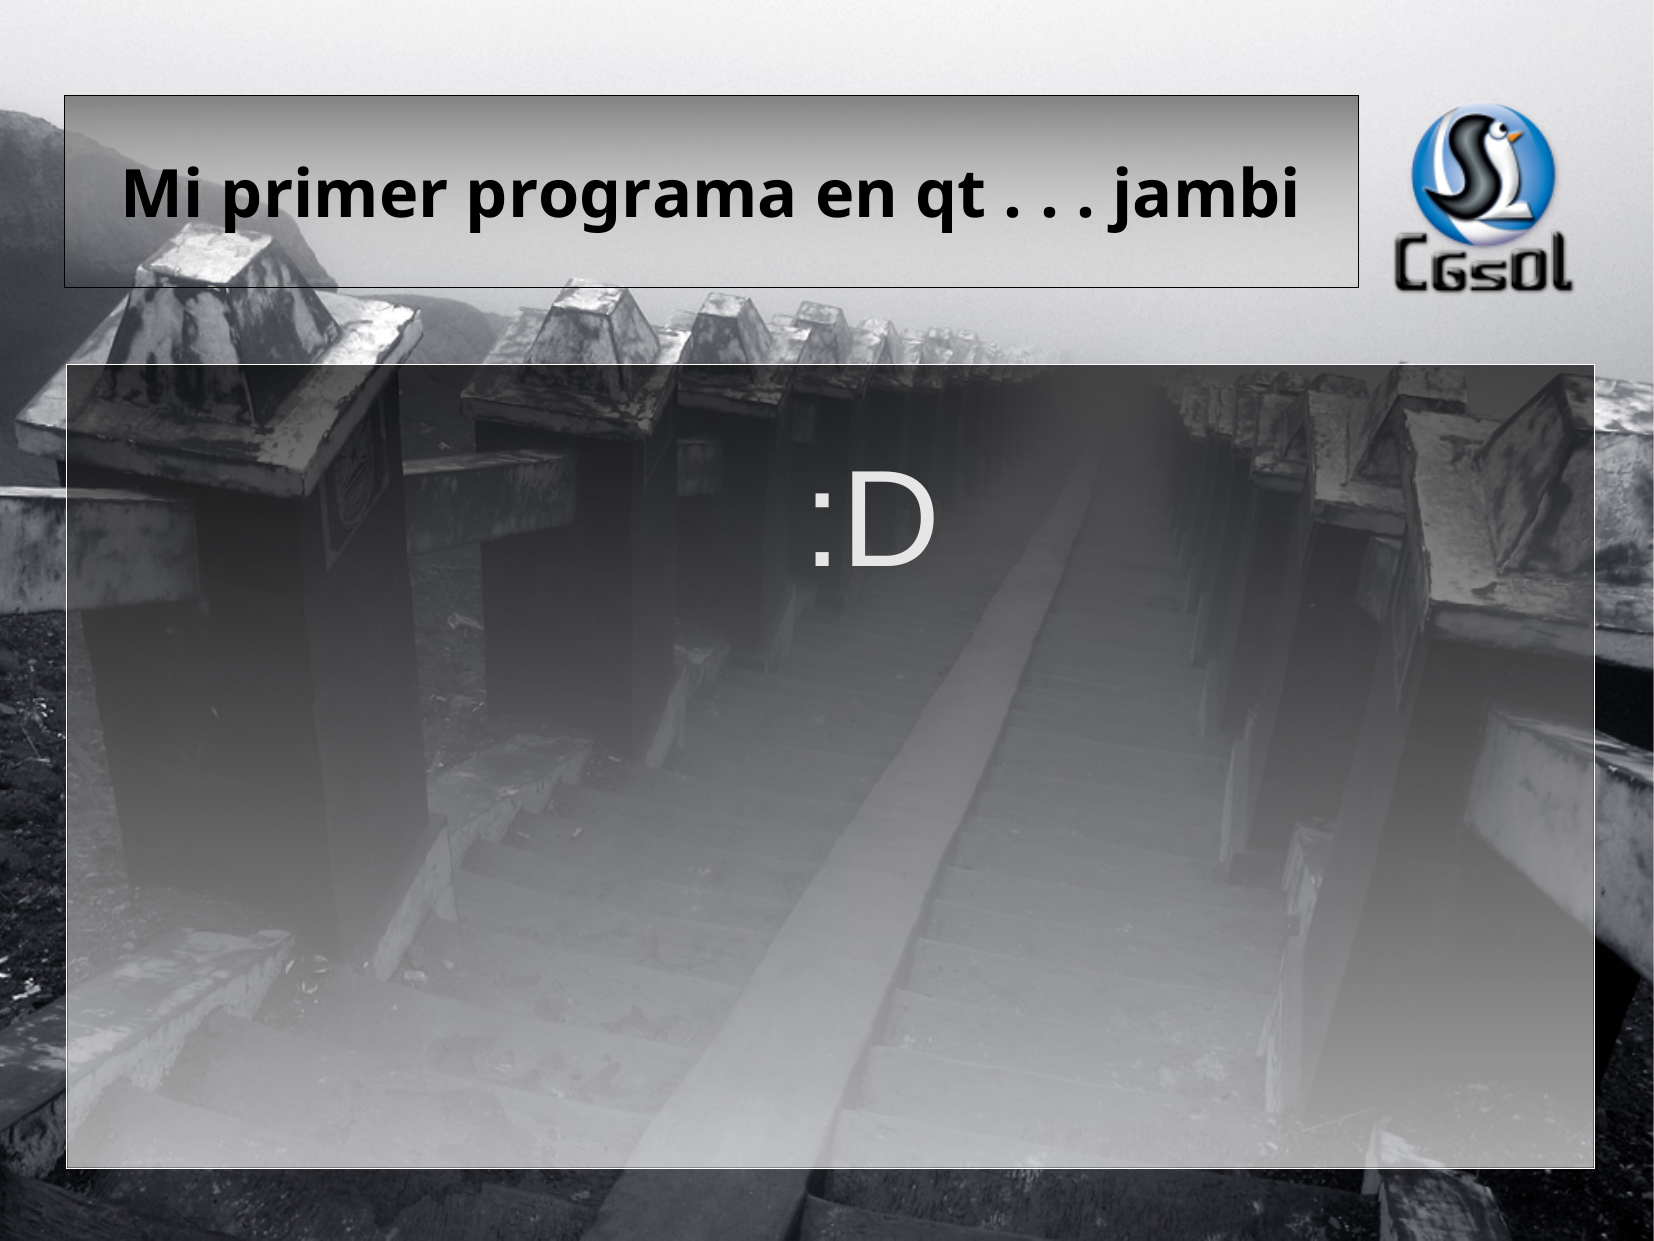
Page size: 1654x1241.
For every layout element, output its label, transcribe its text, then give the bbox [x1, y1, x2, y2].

picture [0, 0, 1654, 1241]
title Mi primer programa en qt . . . jambi [64, 95, 1359, 288]
list :D [66, 364, 1595, 1169]
